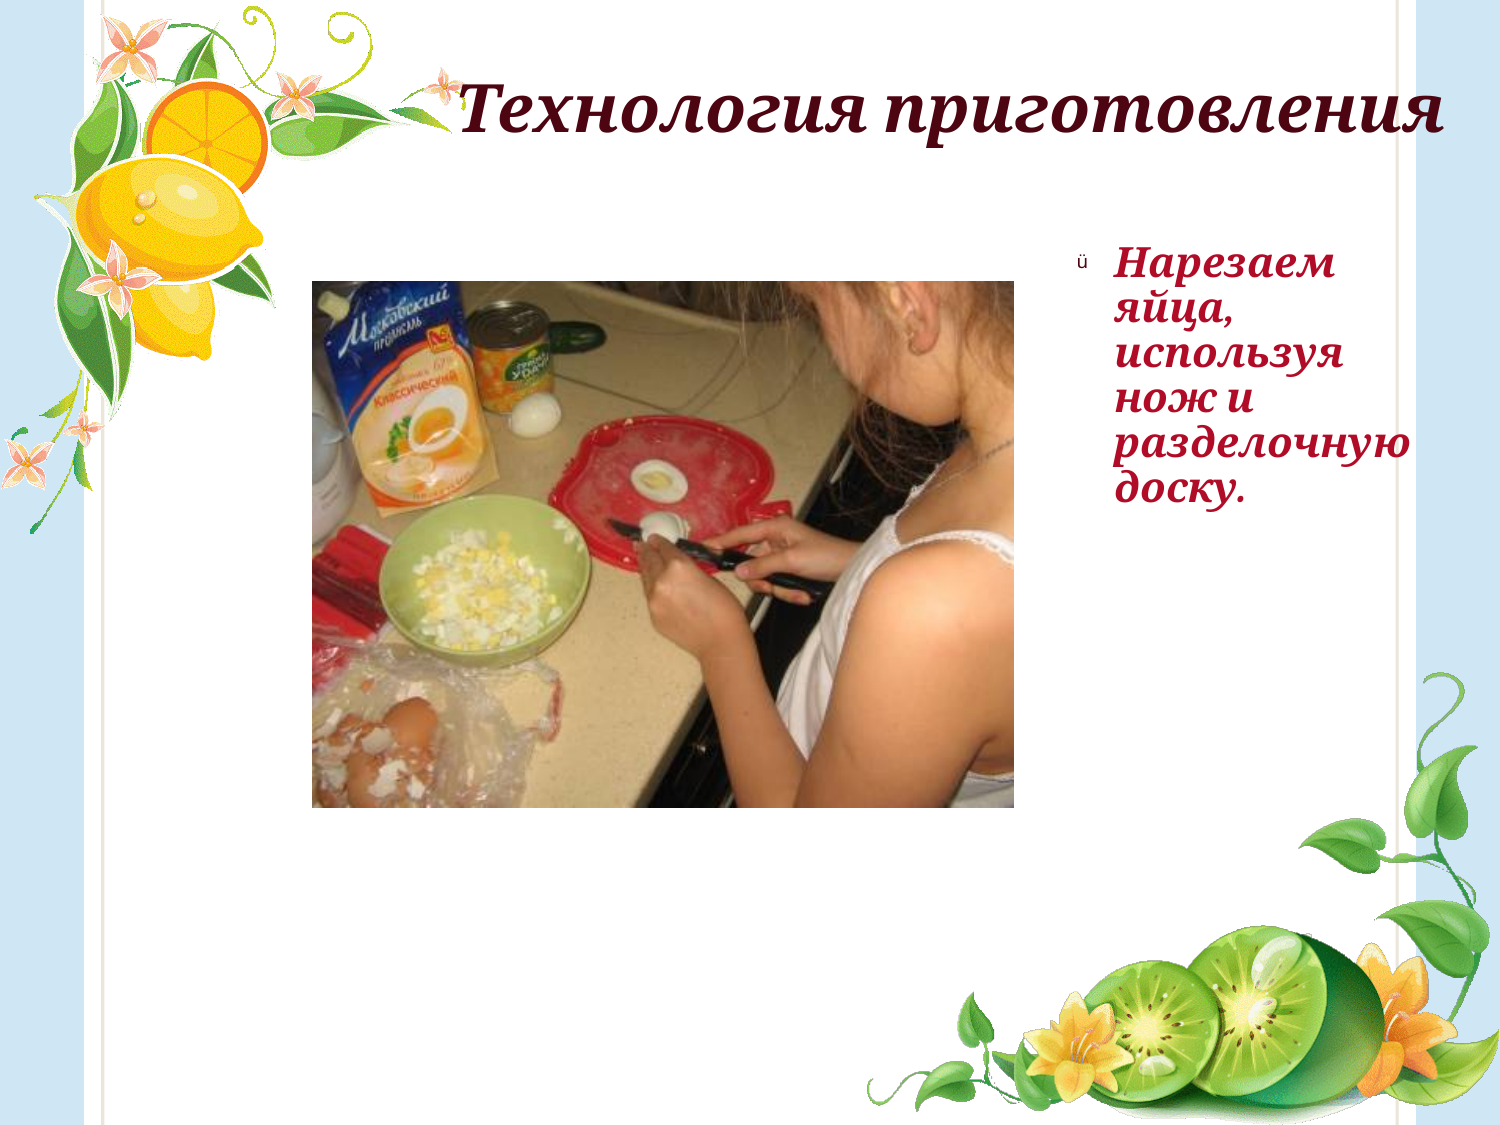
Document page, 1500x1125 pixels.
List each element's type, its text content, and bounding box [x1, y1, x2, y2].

text_box Технология приготовления [441, 58, 1462, 154]
title Нарезаем яйца, используя нож и разделочную доску. [1054, 234, 1465, 558]
picture [0, 0, 1500, 1125]
